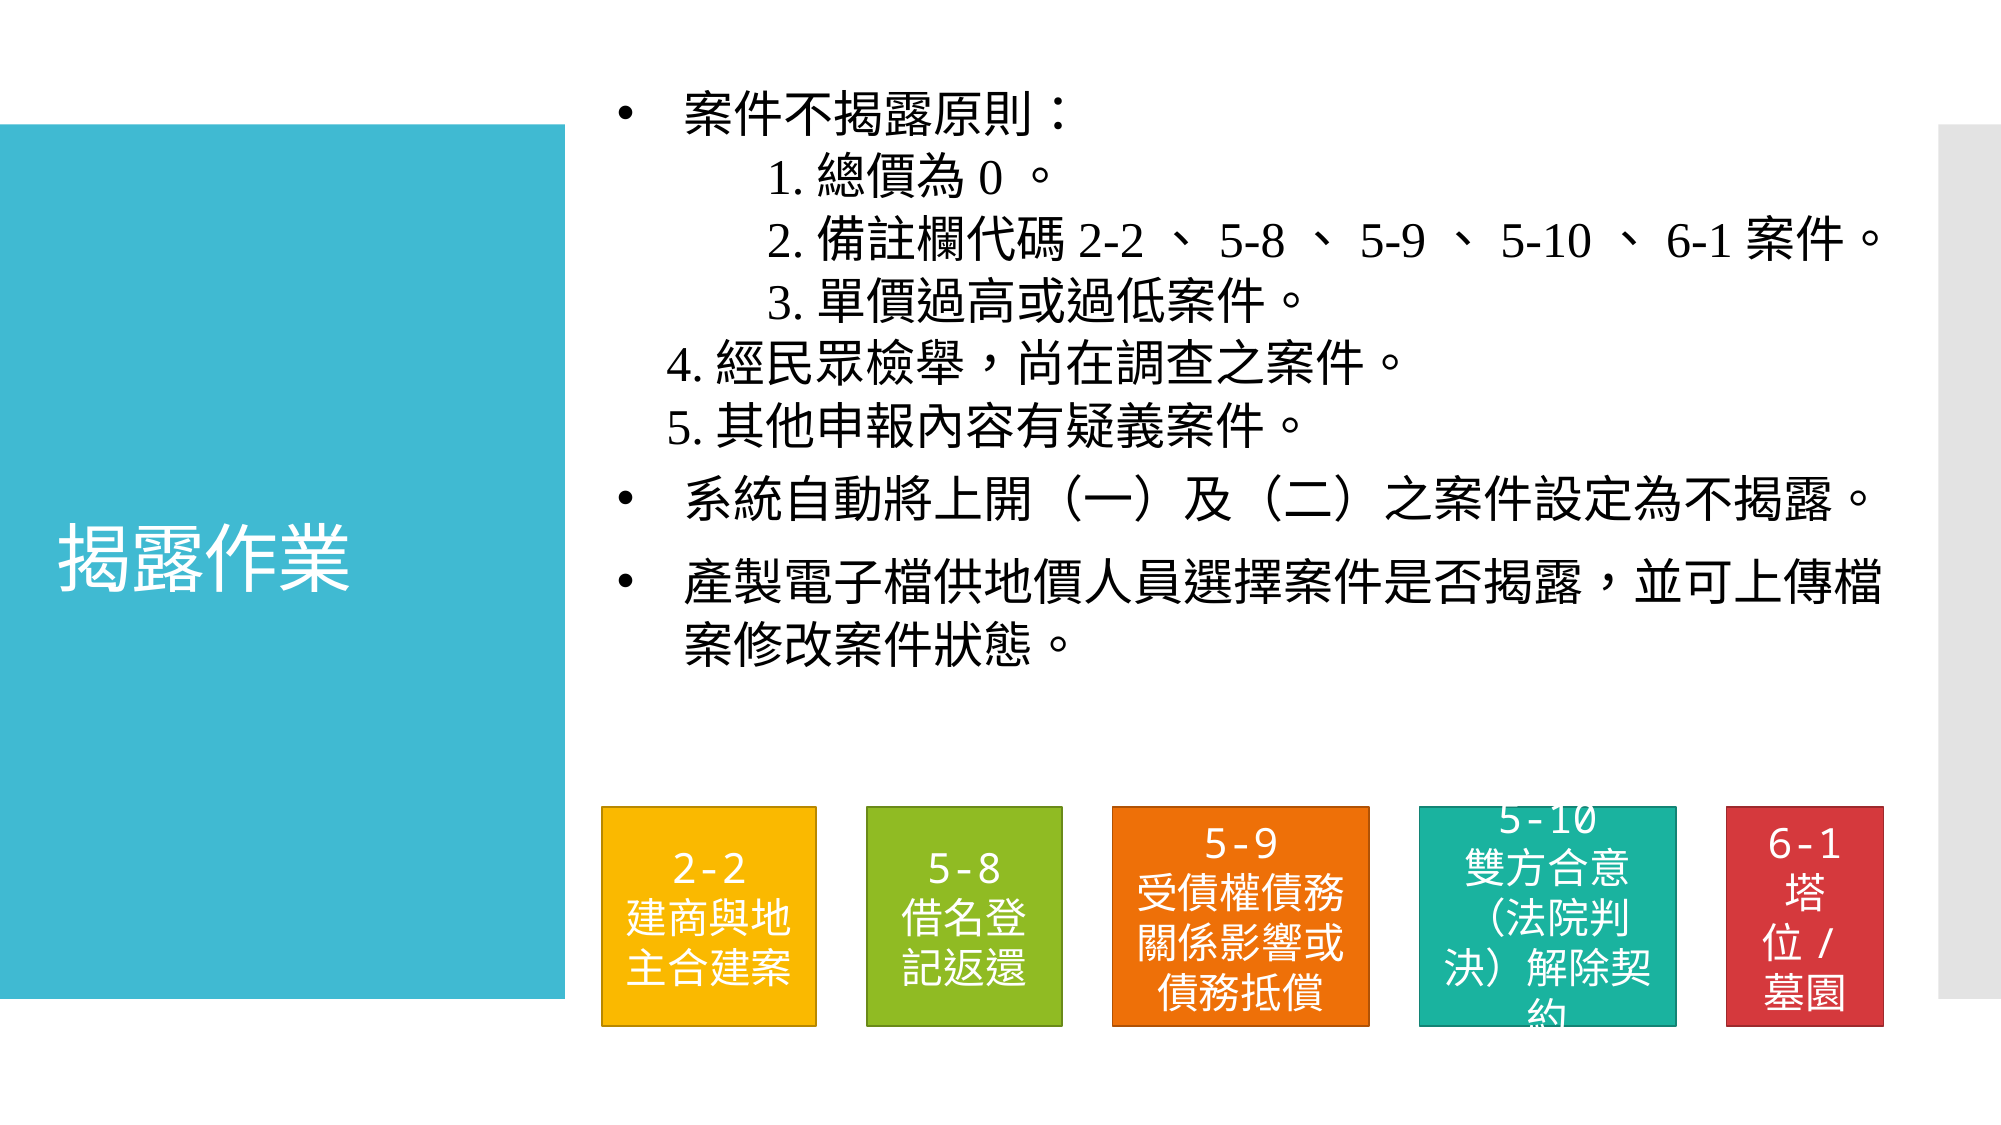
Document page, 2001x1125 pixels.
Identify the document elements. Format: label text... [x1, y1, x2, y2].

title 揭露作業 [41, 184, 525, 940]
text_box 6-1 塔位/墓園 [1726, 806, 1884, 1026]
text_box 案件不揭露原則： 1.總價為0。 2.備註欄代碼2-2、5-8、5-9、5-10、6-1案件。 3.單價過高或過低案件。 4.經民眾檢舉，尚在調查之案件。 5.其他申報內容有疑義案件。 系統自動將上開（一）及（二）之案件設定為不揭露。 產製電子檔供地價人員選擇案件是否揭露，並可上傳檔案修改案件狀態。 [601, 72, 1905, 681]
text_box 2-2 建商與地主合建案 [601, 806, 817, 1026]
text_box 5-8 借名登記返還 [867, 806, 1062, 1026]
text_box 5-10 雙方合意（法院判決）解除契約 [1419, 806, 1676, 1026]
text_box 5-9 受債權債務關係影響或債務抵償 [1112, 806, 1369, 1026]
